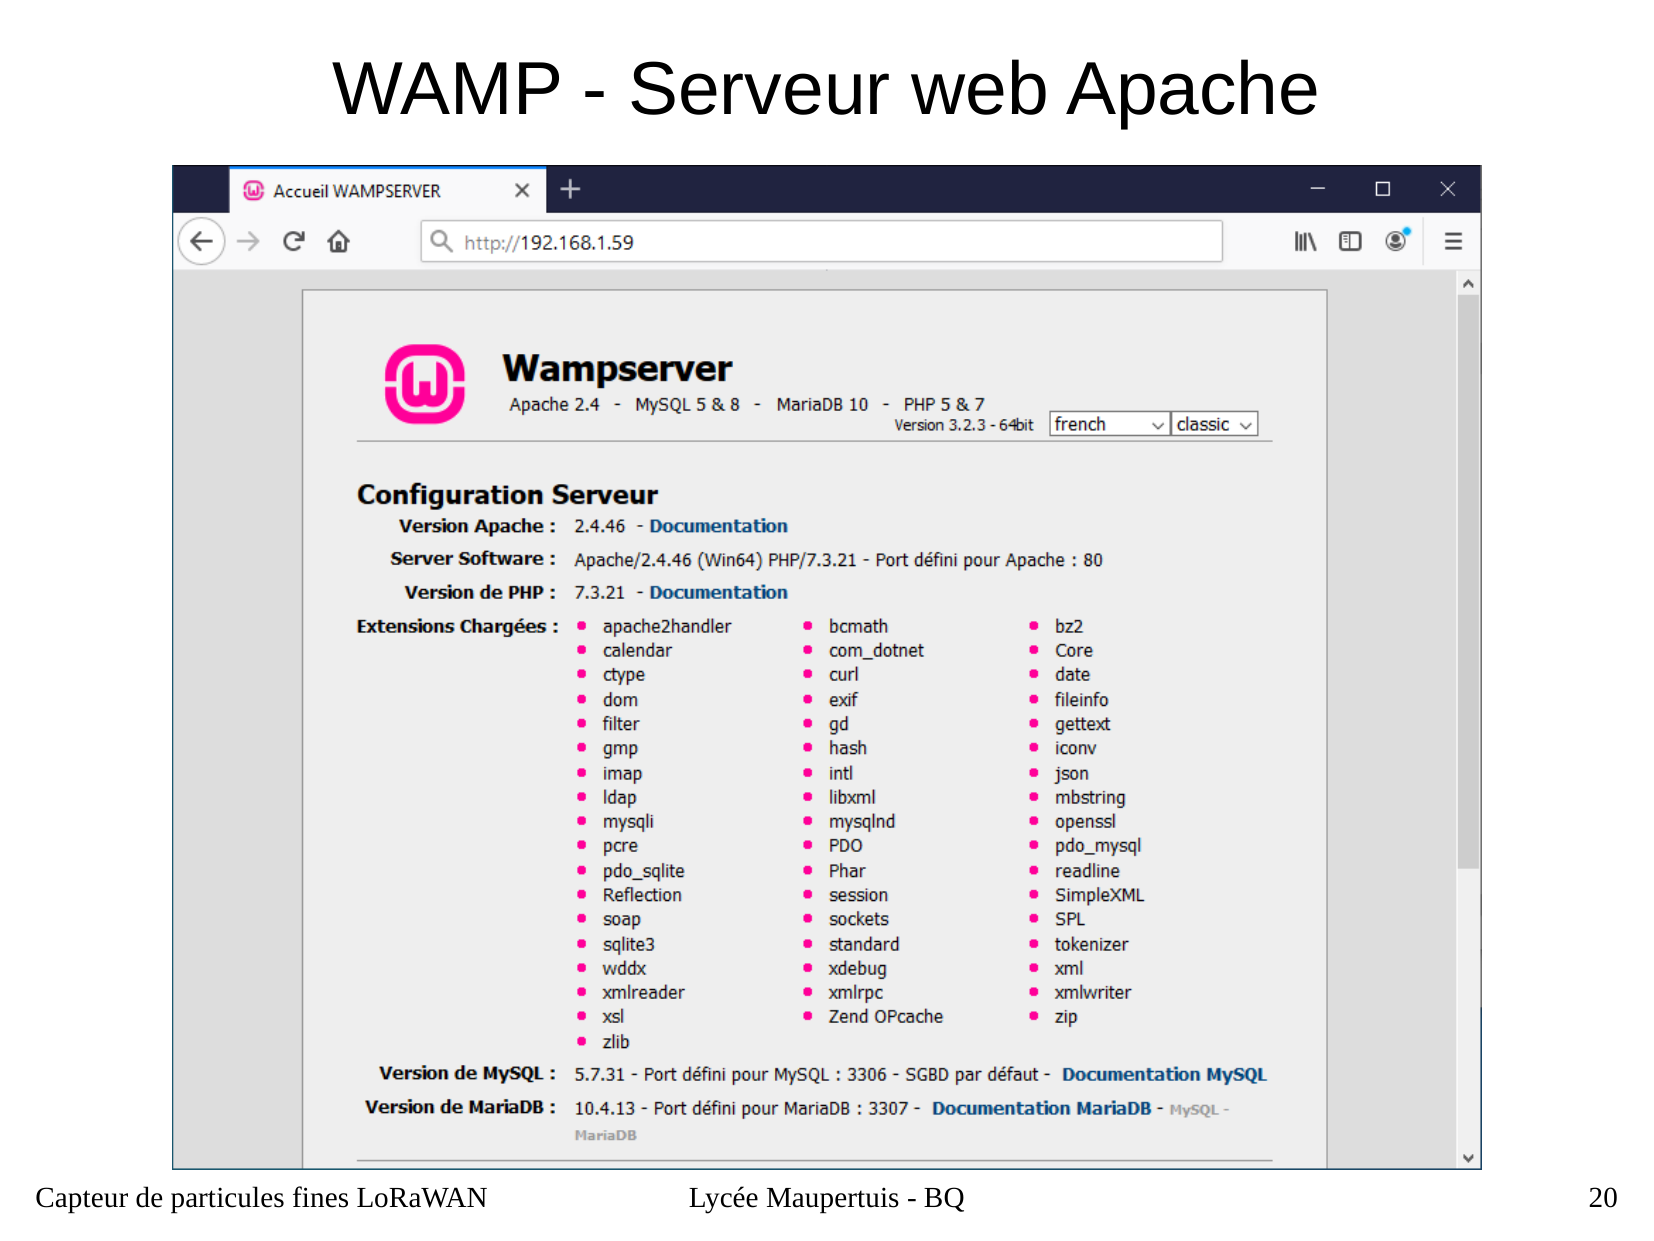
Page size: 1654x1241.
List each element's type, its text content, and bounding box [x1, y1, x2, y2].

picture [172, 165, 1482, 1170]
title WAMP - Serveur web Apache [35, 35, 1619, 142]
